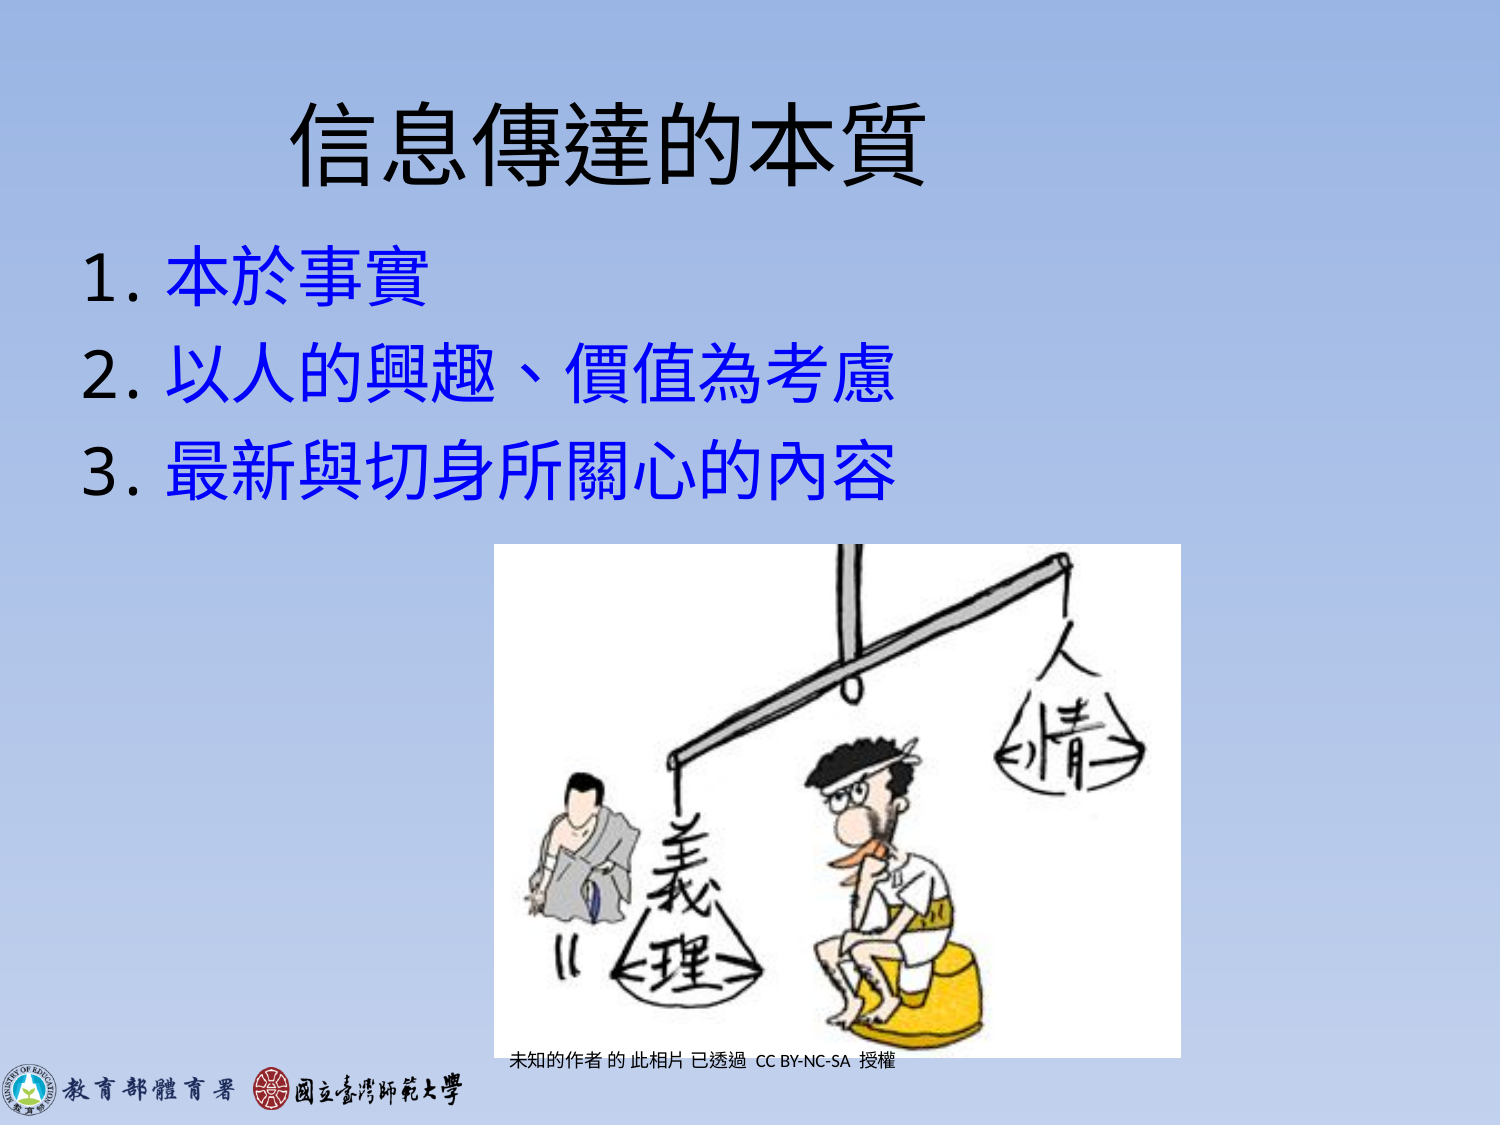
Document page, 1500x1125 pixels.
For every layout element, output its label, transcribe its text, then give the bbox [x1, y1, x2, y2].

title 信息傳達的本質 [70, 66, 1194, 221]
text_box 未知的作者 的 此相片 已透過 CC BY-NC-SA 授權 [494, 1041, 1084, 1080]
list 本於事實 以人的興趣、價值為考慮 最新與切身所關心的內容 [64, 227, 1275, 1080]
picture [494, 544, 1181, 1058]
